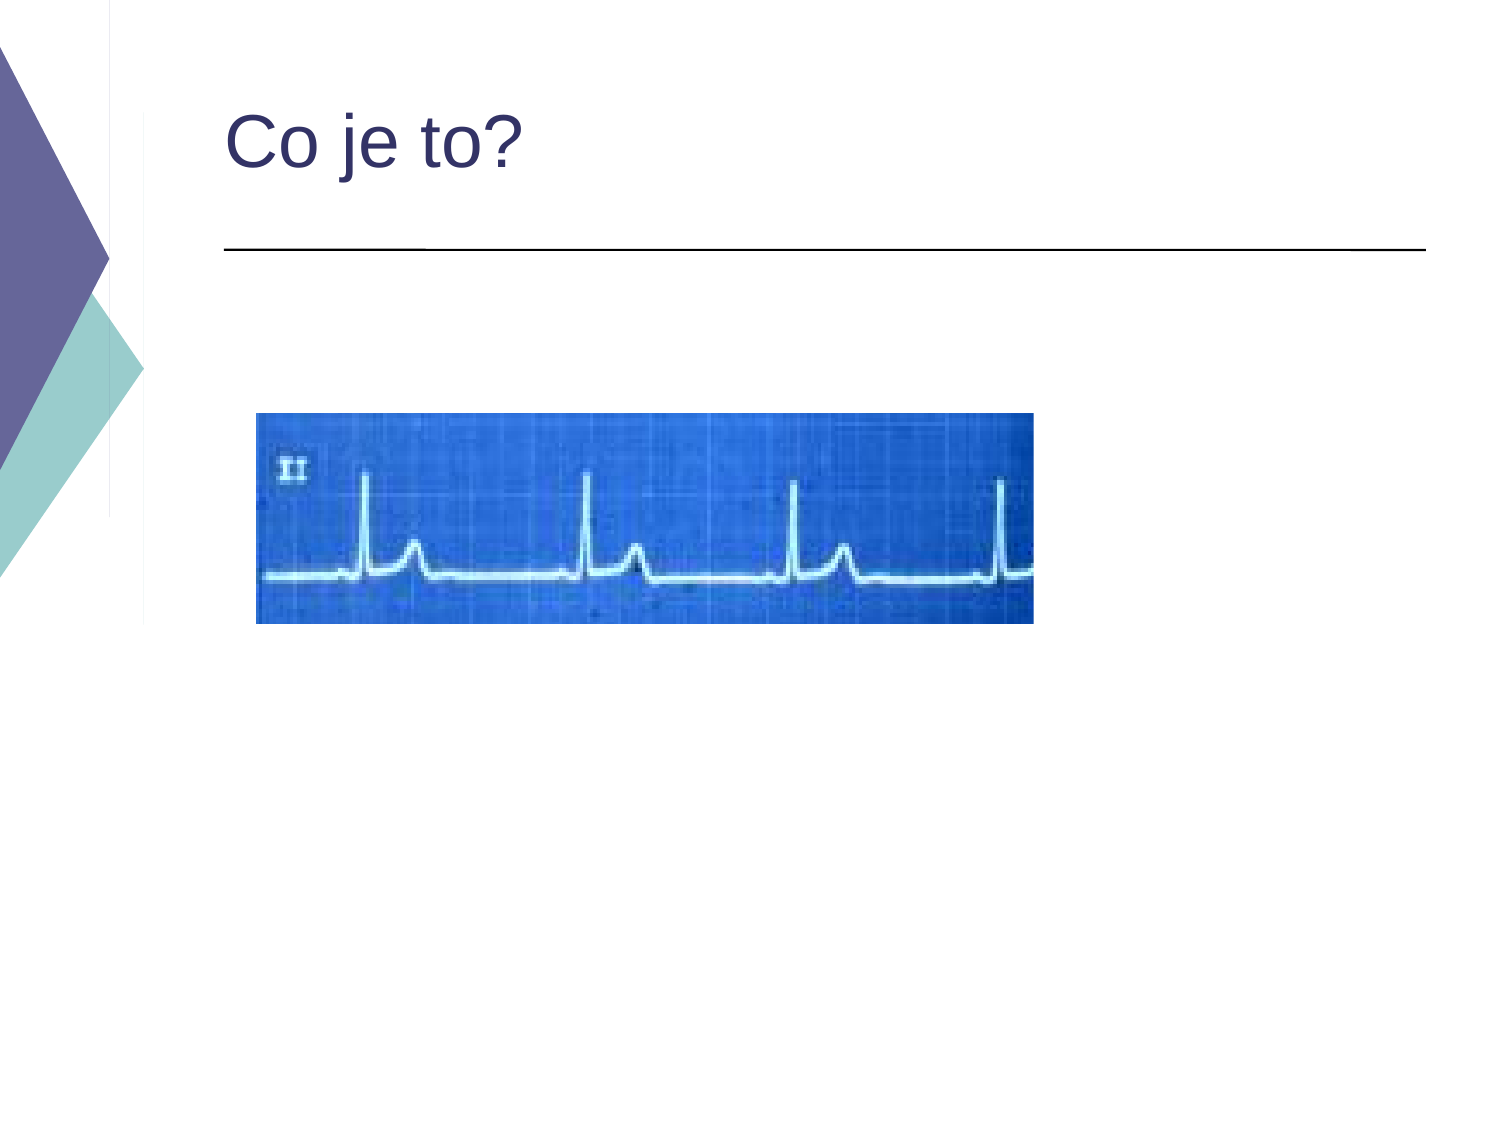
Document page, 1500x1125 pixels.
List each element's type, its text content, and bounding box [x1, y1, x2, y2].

picture [256, 413, 1034, 624]
title Co je to? [224, 41, 1425, 237]
